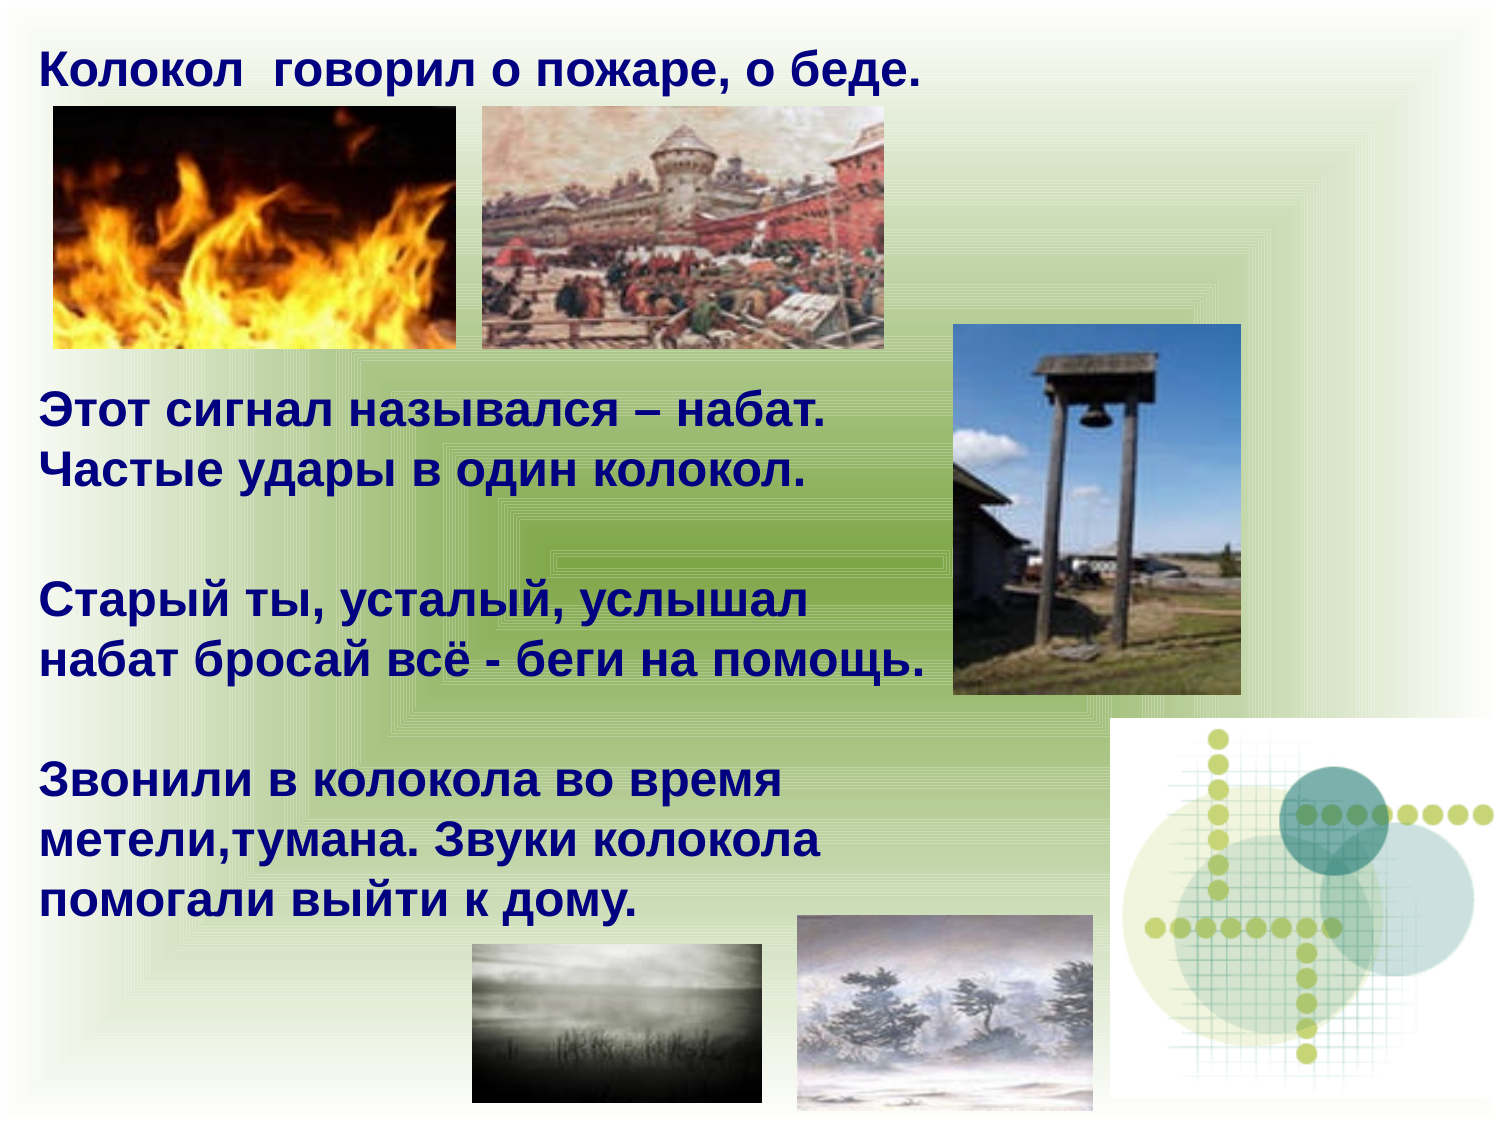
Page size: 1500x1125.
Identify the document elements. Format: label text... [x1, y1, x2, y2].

picture [482, 107, 884, 349]
picture [53, 107, 456, 349]
picture [797, 915, 1093, 1111]
picture [472, 944, 762, 1103]
text_box Колокол говорил о пожаре, о беде. Этот сигнал назывался – набат. Частые удары в один колокол. Старый ты, усталый, услышал набат бросай всё - беги на помощь. Звонили в колокола во время метели,тумана. Звуки колокола помогали выйти к дому. [23, 29, 945, 1005]
picture [953, 324, 1241, 695]
